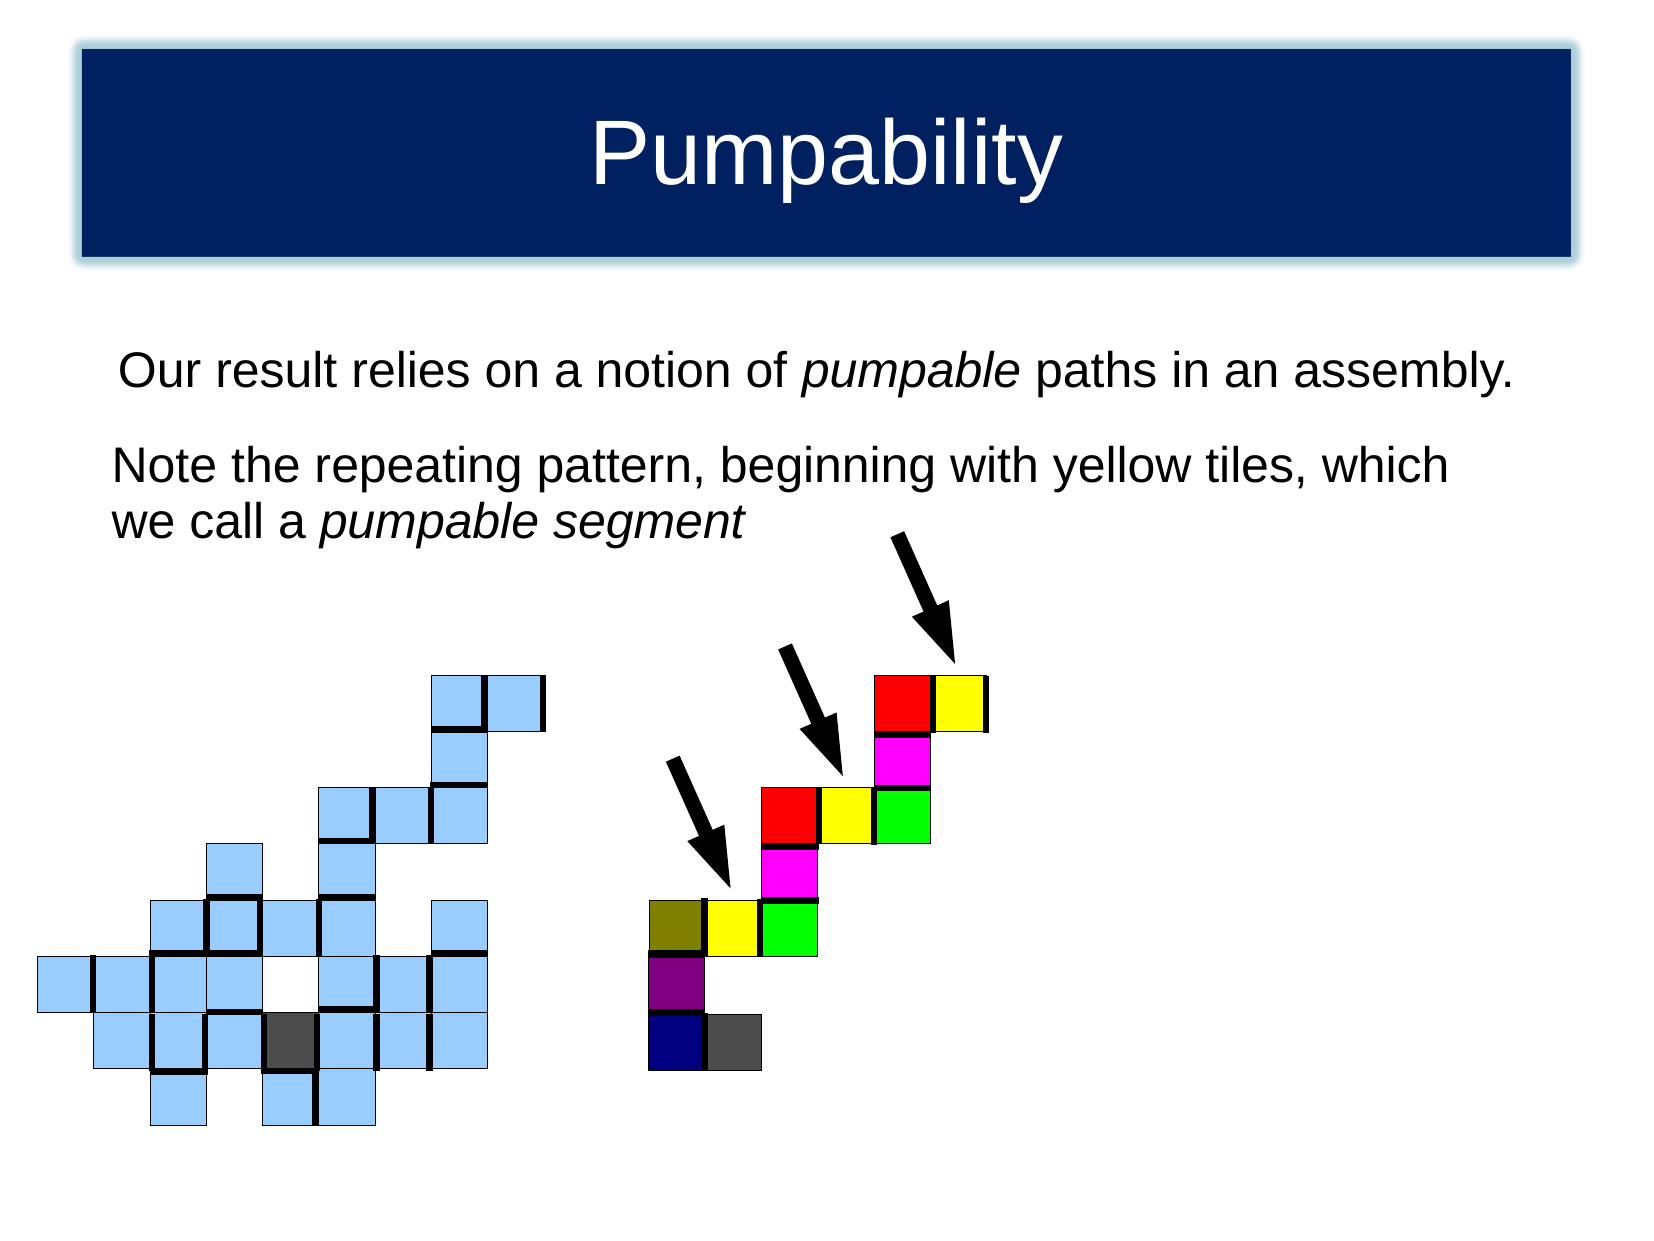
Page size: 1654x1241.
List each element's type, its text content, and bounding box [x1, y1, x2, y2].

text_box [37, 675, 546, 1126]
text_box Our result relies on a notion of pumpable paths in an assembly. [103, 334, 1530, 406]
picture [61, 28, 1592, 278]
text_box [648, 675, 989, 1071]
text_box Note the repeating pattern, beginning with yellow tiles, which we call a pumpable segment [96, 429, 1466, 557]
text_box Pumpability [82, 49, 1571, 257]
